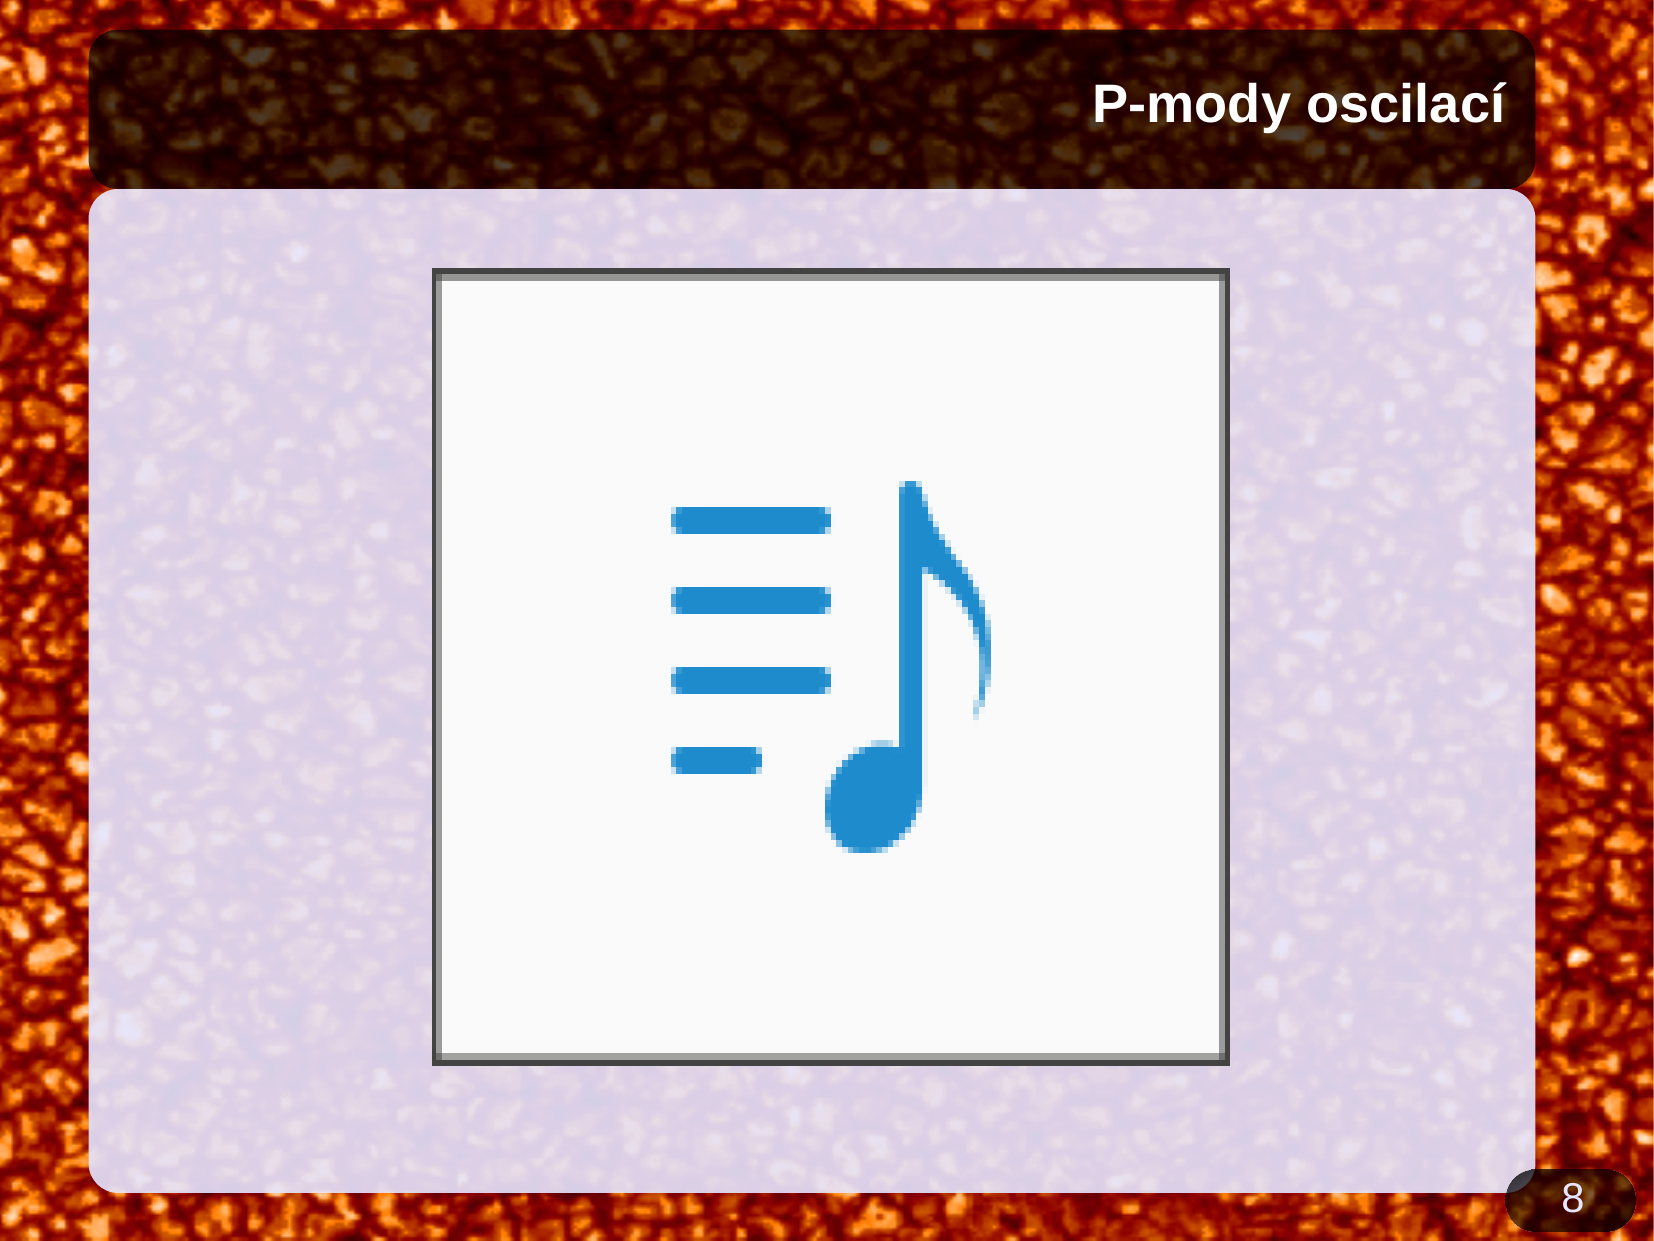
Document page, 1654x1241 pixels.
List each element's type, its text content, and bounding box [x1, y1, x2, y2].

picture [0, 0, 1654, 1241]
title P-mody oscilací [118, 59, 1506, 148]
text_box [430, 267, 1231, 1068]
